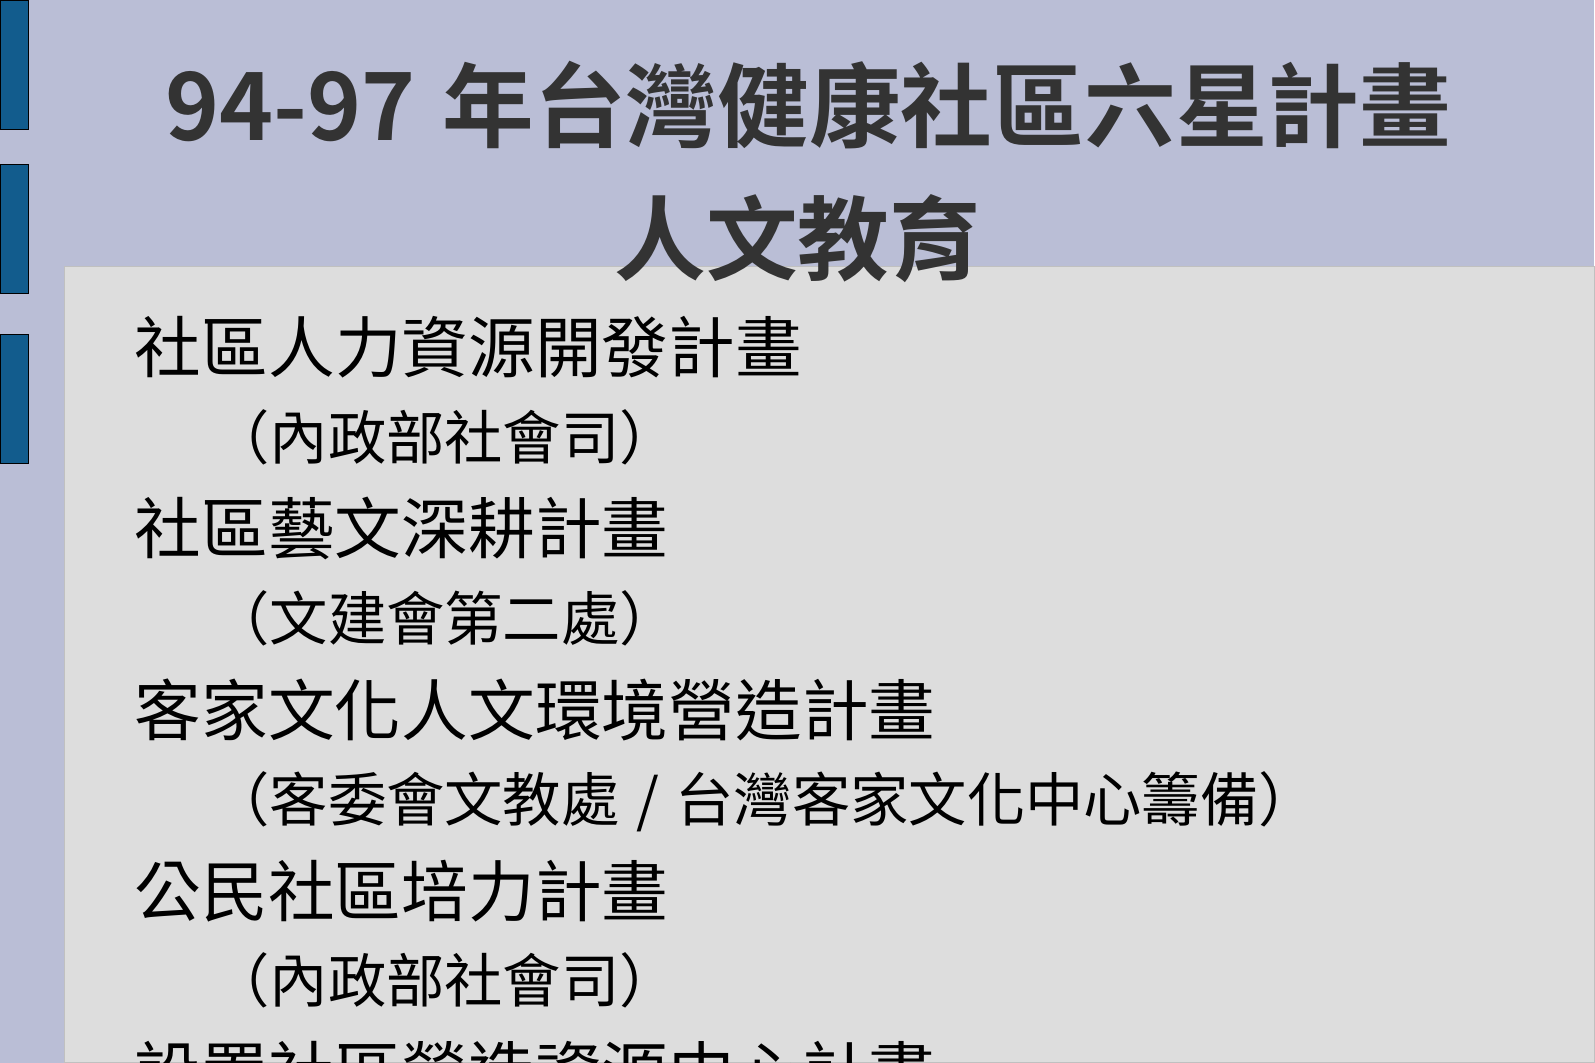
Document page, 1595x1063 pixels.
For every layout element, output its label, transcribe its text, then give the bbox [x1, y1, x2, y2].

list 社區人力資源開發計畫 （內政部社會司） 社區藝文深耕計畫 （文建會第二處） 客家文化人文環境營造計畫 （客委會文教處/台灣客家文化中心籌備） 公民社區培力計畫 （內政部社會司） 設置社區營造資源中心計畫 （內政部社會司） [117, 295, 1479, 966]
title 94-97年台灣健康社區六星計畫 人文教育 [117, 75, 1479, 259]
